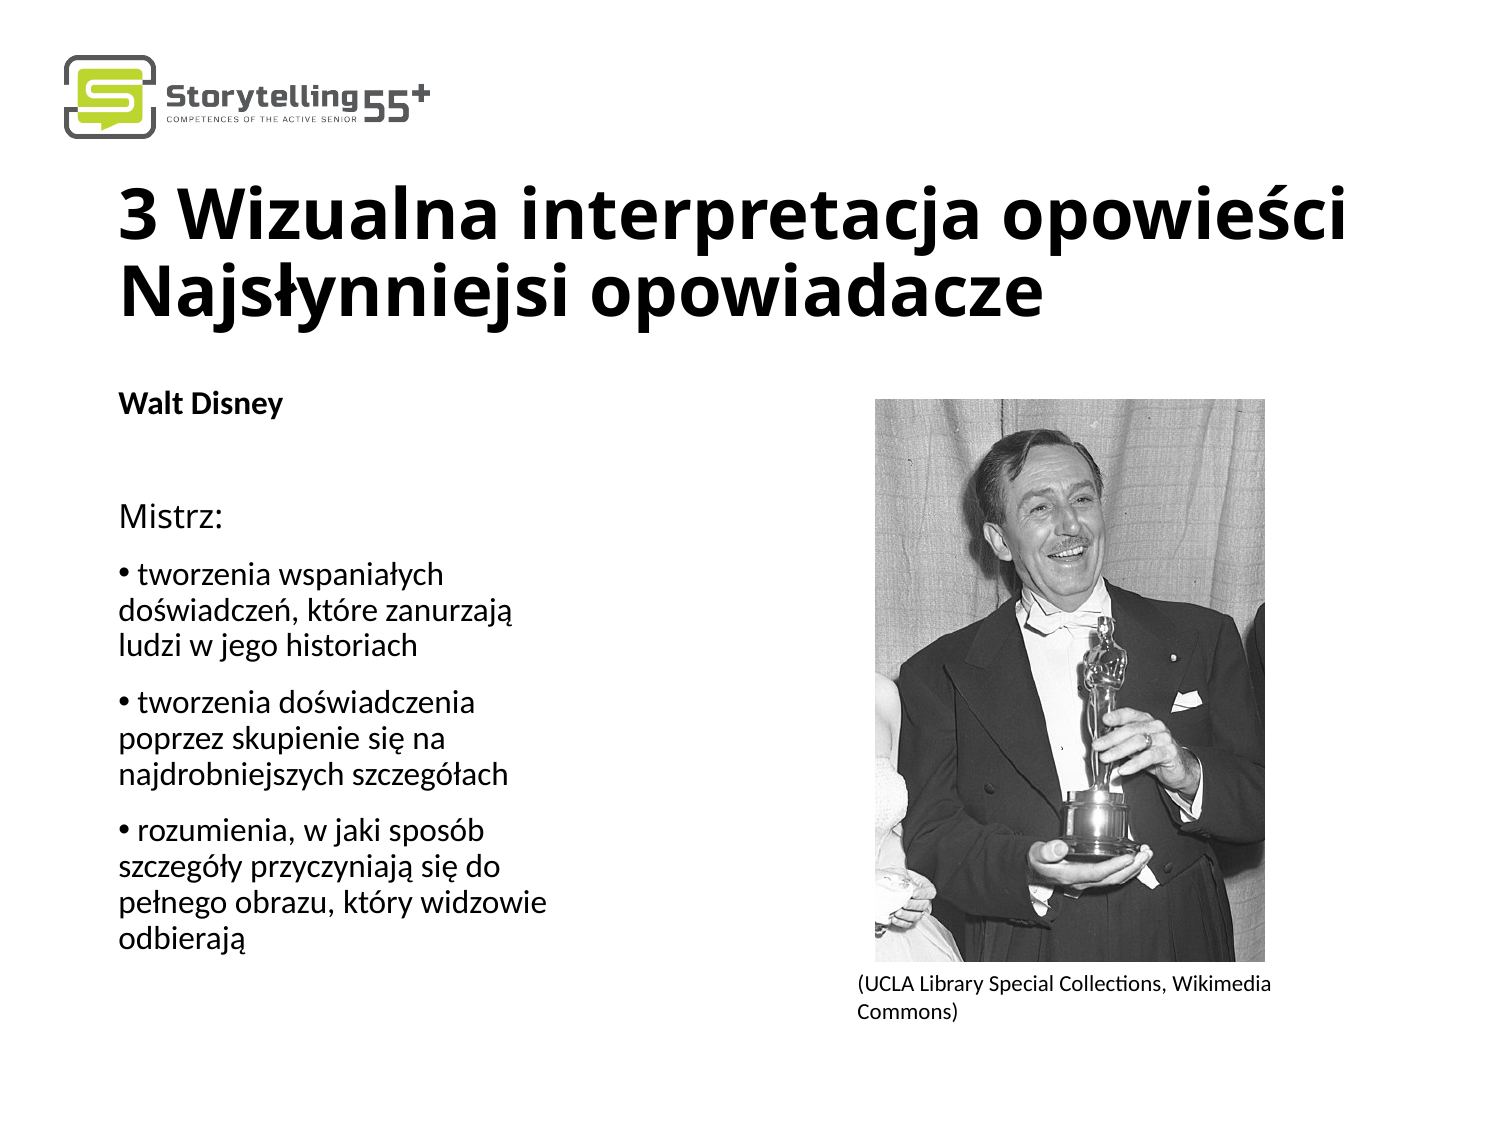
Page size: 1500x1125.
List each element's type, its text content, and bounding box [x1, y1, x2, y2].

text_box (UCLA Library Special Collections, Wikimedia Commons) [842, 961, 1380, 1031]
picture [875, 399, 1265, 961]
picture [64, 55, 430, 139]
title 3 Wizualna interpretacja opowieści Najsłynniejsi opowiadacze [103, 166, 1381, 492]
list Walt Disney Mistrz: tworzenia wspaniałych doświadczeń, które zanurzają ludzi w jego historiach tworzenia doświadczenia poprzez skupienie się na najdrobniejszych szczegółach rozumienia, w jaki sposób szczegóły przyczyniają się do pełnego obrazu, który widzowie odbierają [103, 378, 588, 1091]
